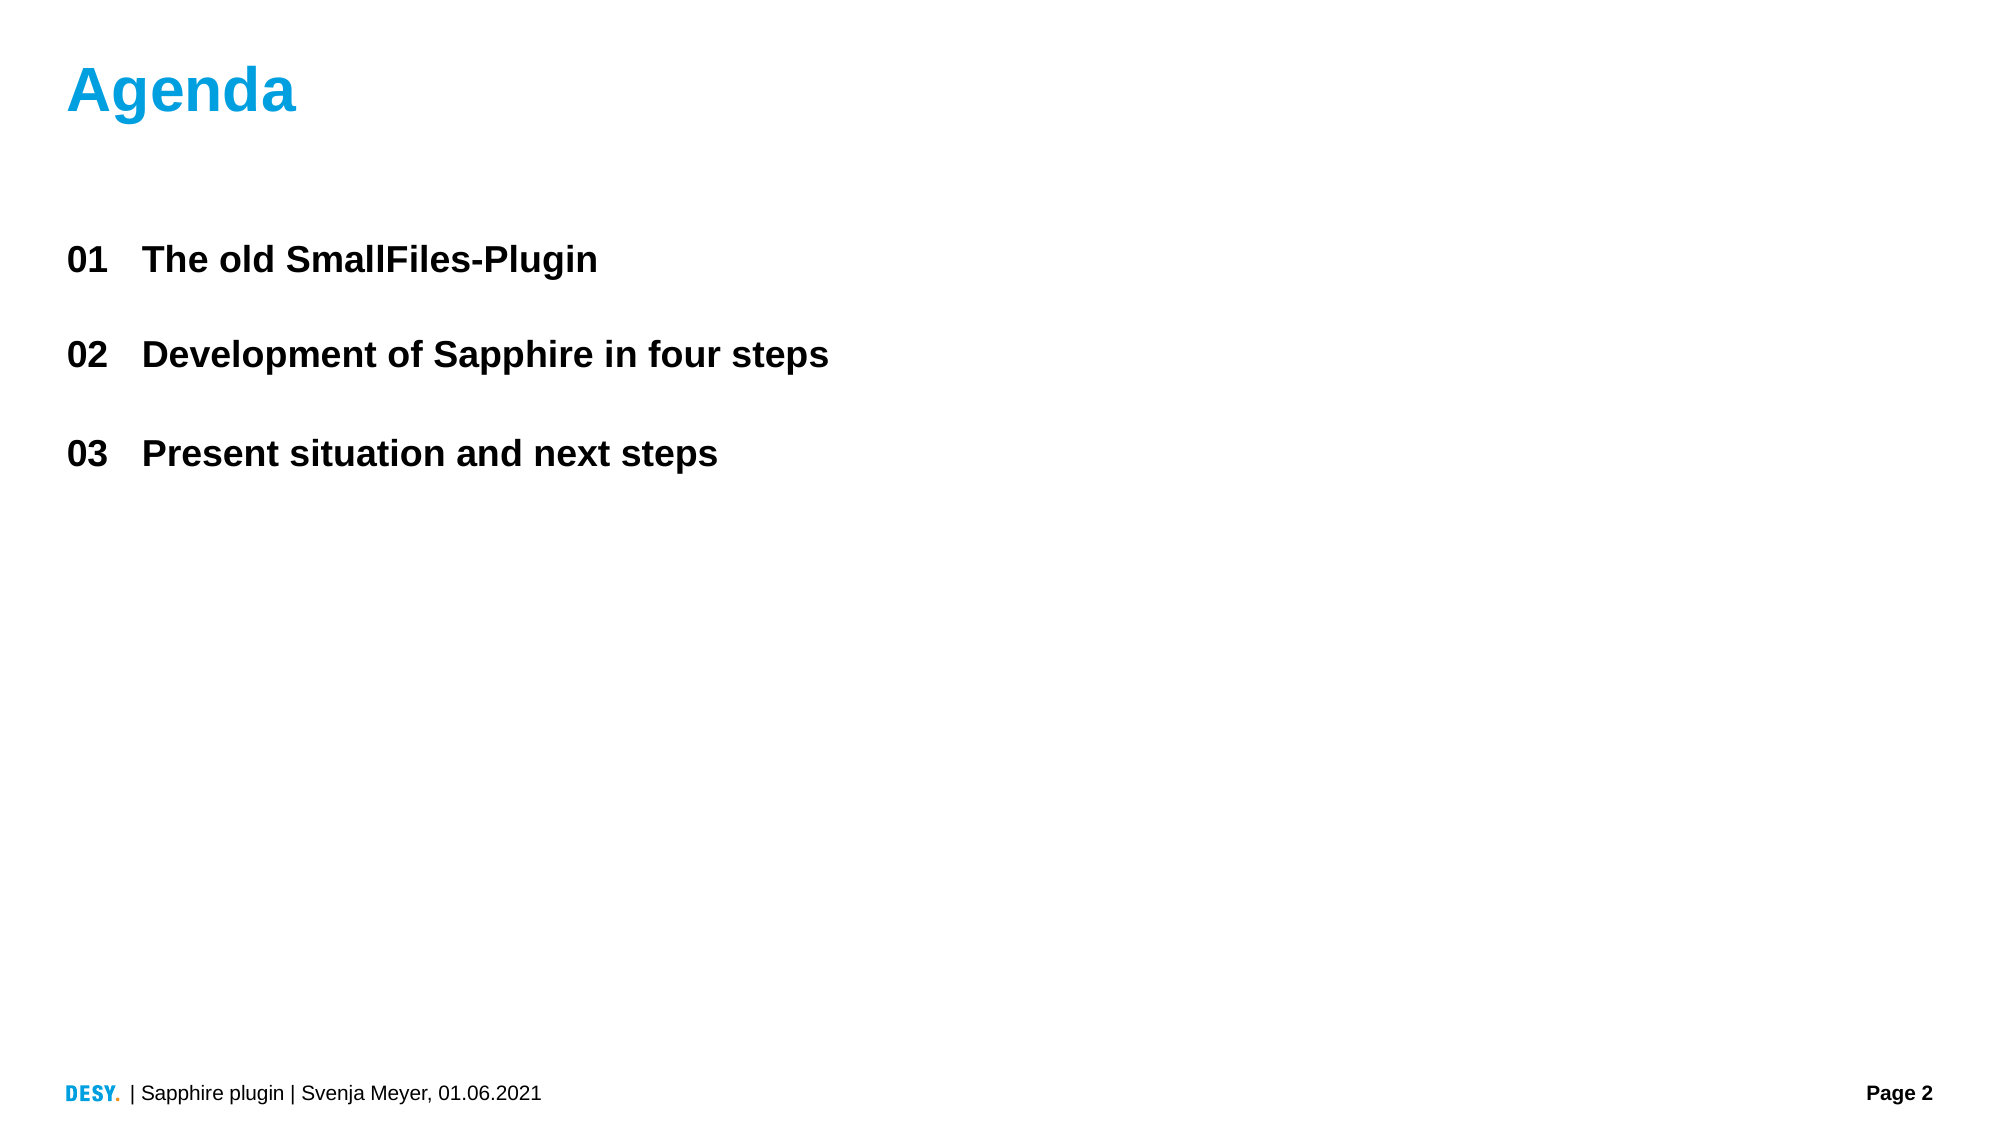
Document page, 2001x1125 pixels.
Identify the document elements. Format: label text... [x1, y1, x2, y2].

title Agenda [66, 57, 1933, 132]
footer | Sapphire plugin | Svenja Meyer, 01.06.2021 [129, 1079, 1762, 1111]
list 01 The old SmallFiles-Plugin 02 Development of Sapphire in four steps 03 Present situation and next steps [66, 230, 989, 1053]
